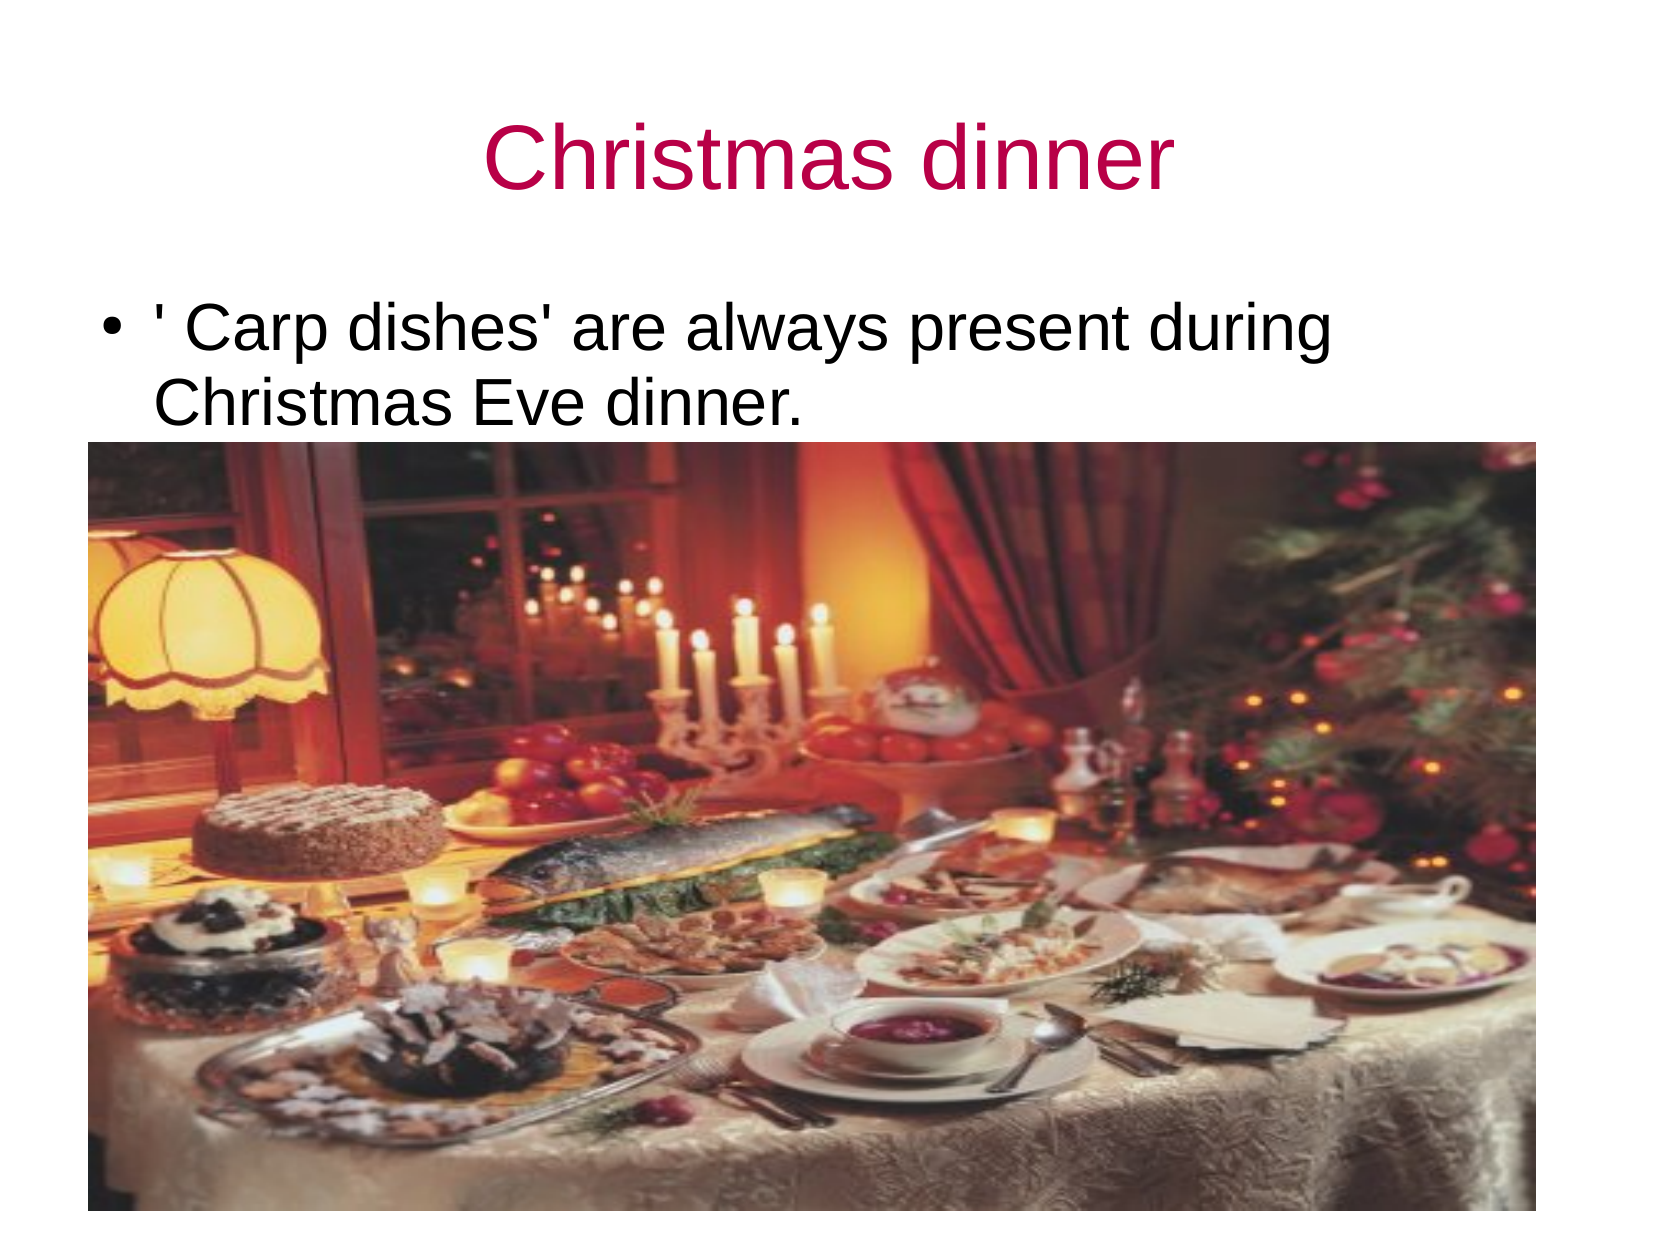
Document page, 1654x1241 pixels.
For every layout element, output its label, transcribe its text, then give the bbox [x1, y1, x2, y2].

title Christmas dinner [88, 59, 1571, 257]
picture [88, 442, 1536, 1211]
list ' Carp dishes' are always present during Christmas Eve dinner. [82, 290, 1571, 1109]
